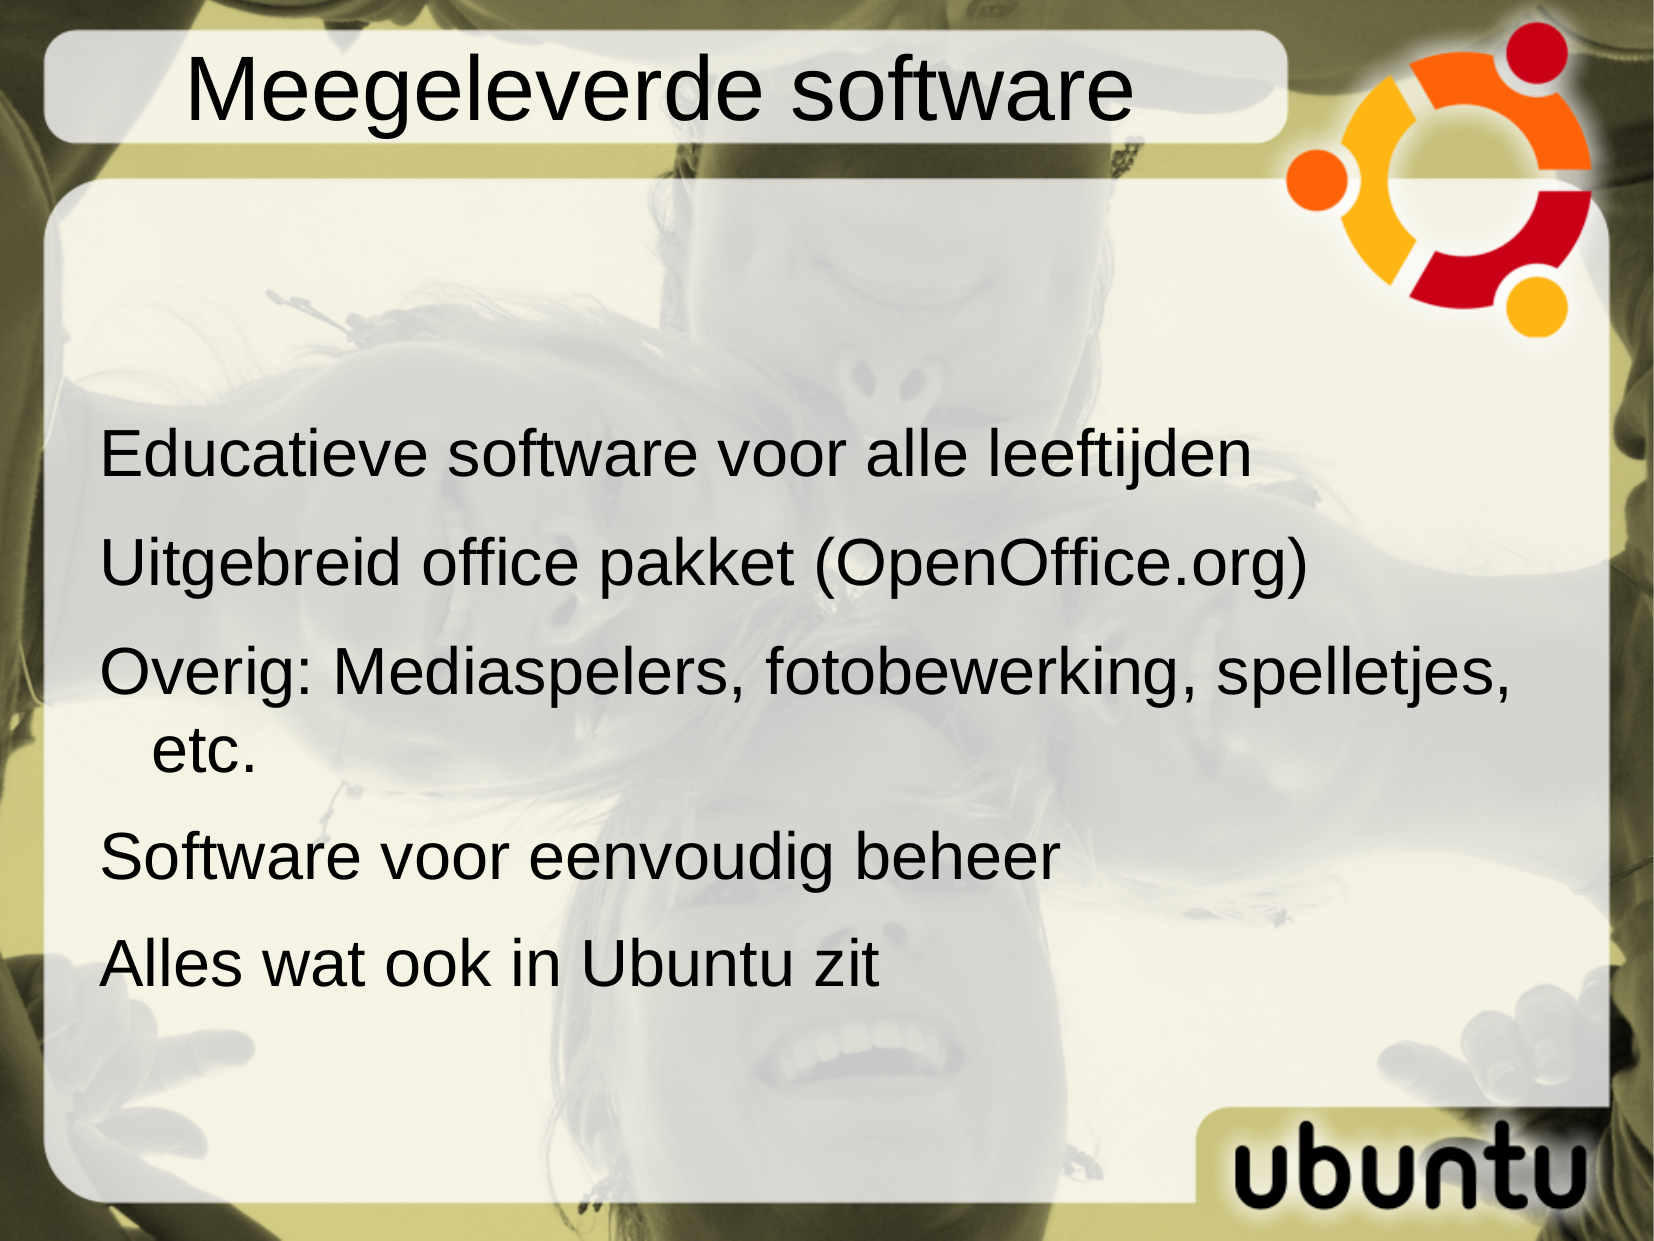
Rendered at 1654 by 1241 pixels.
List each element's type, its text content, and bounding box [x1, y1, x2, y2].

list Educatieve software voor alle leeftijden Uitgebreid office pakket (OpenOffice.org)‏ Overig: Mediaspelers, fotobewerking, spelletjes, etc. Software voor eenvoudig beheer Alles wat ook in Ubuntu zit [82, 413, 1571, 1094]
title Meegeleverde software [82, 29, 1241, 144]
picture [0, 0, 1654, 1241]
